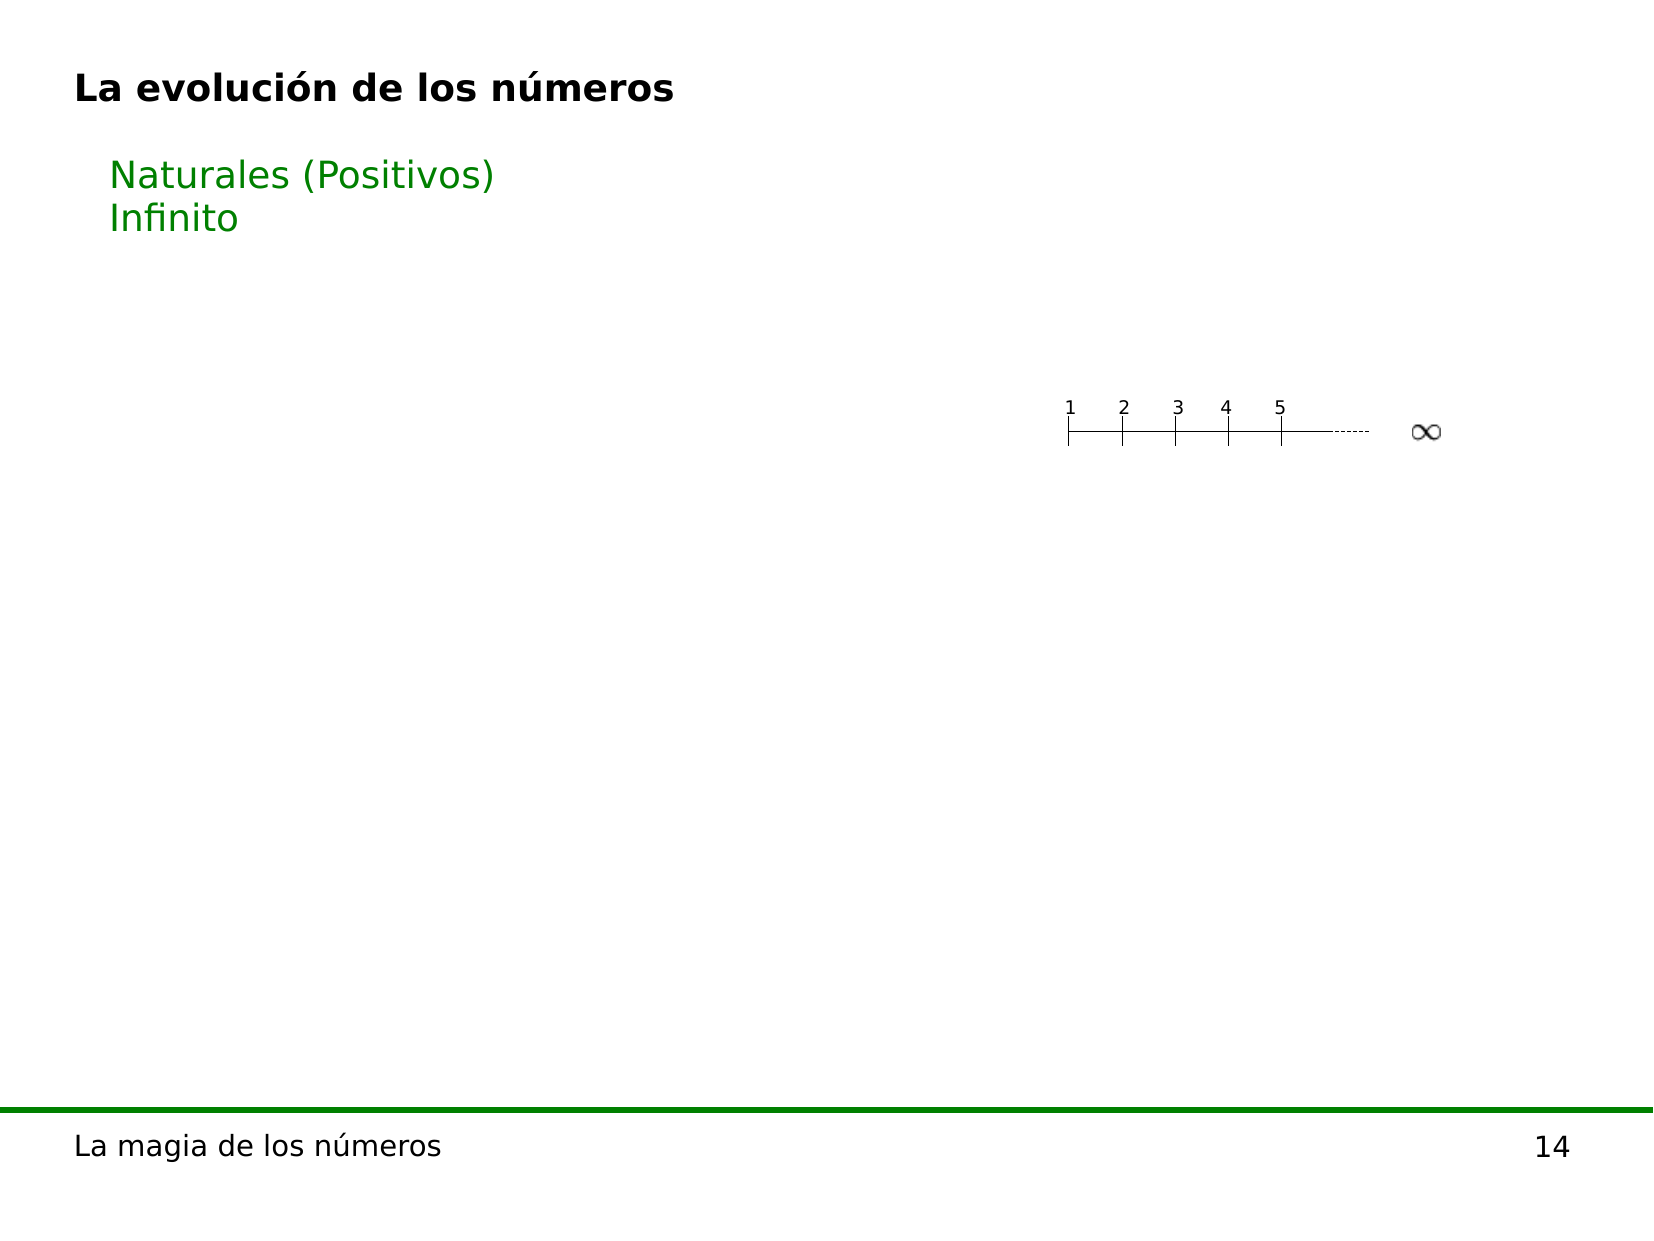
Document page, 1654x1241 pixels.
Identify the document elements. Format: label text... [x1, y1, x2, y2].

text_box La evolución de los números Naturales (Positivos) Infinito [59, 59, 1182, 248]
text_box 1 2 3 4 5 [1049, 389, 1302, 427]
picture [1412, 420, 1441, 443]
text_box La magia de los números [59, 1122, 975, 1172]
